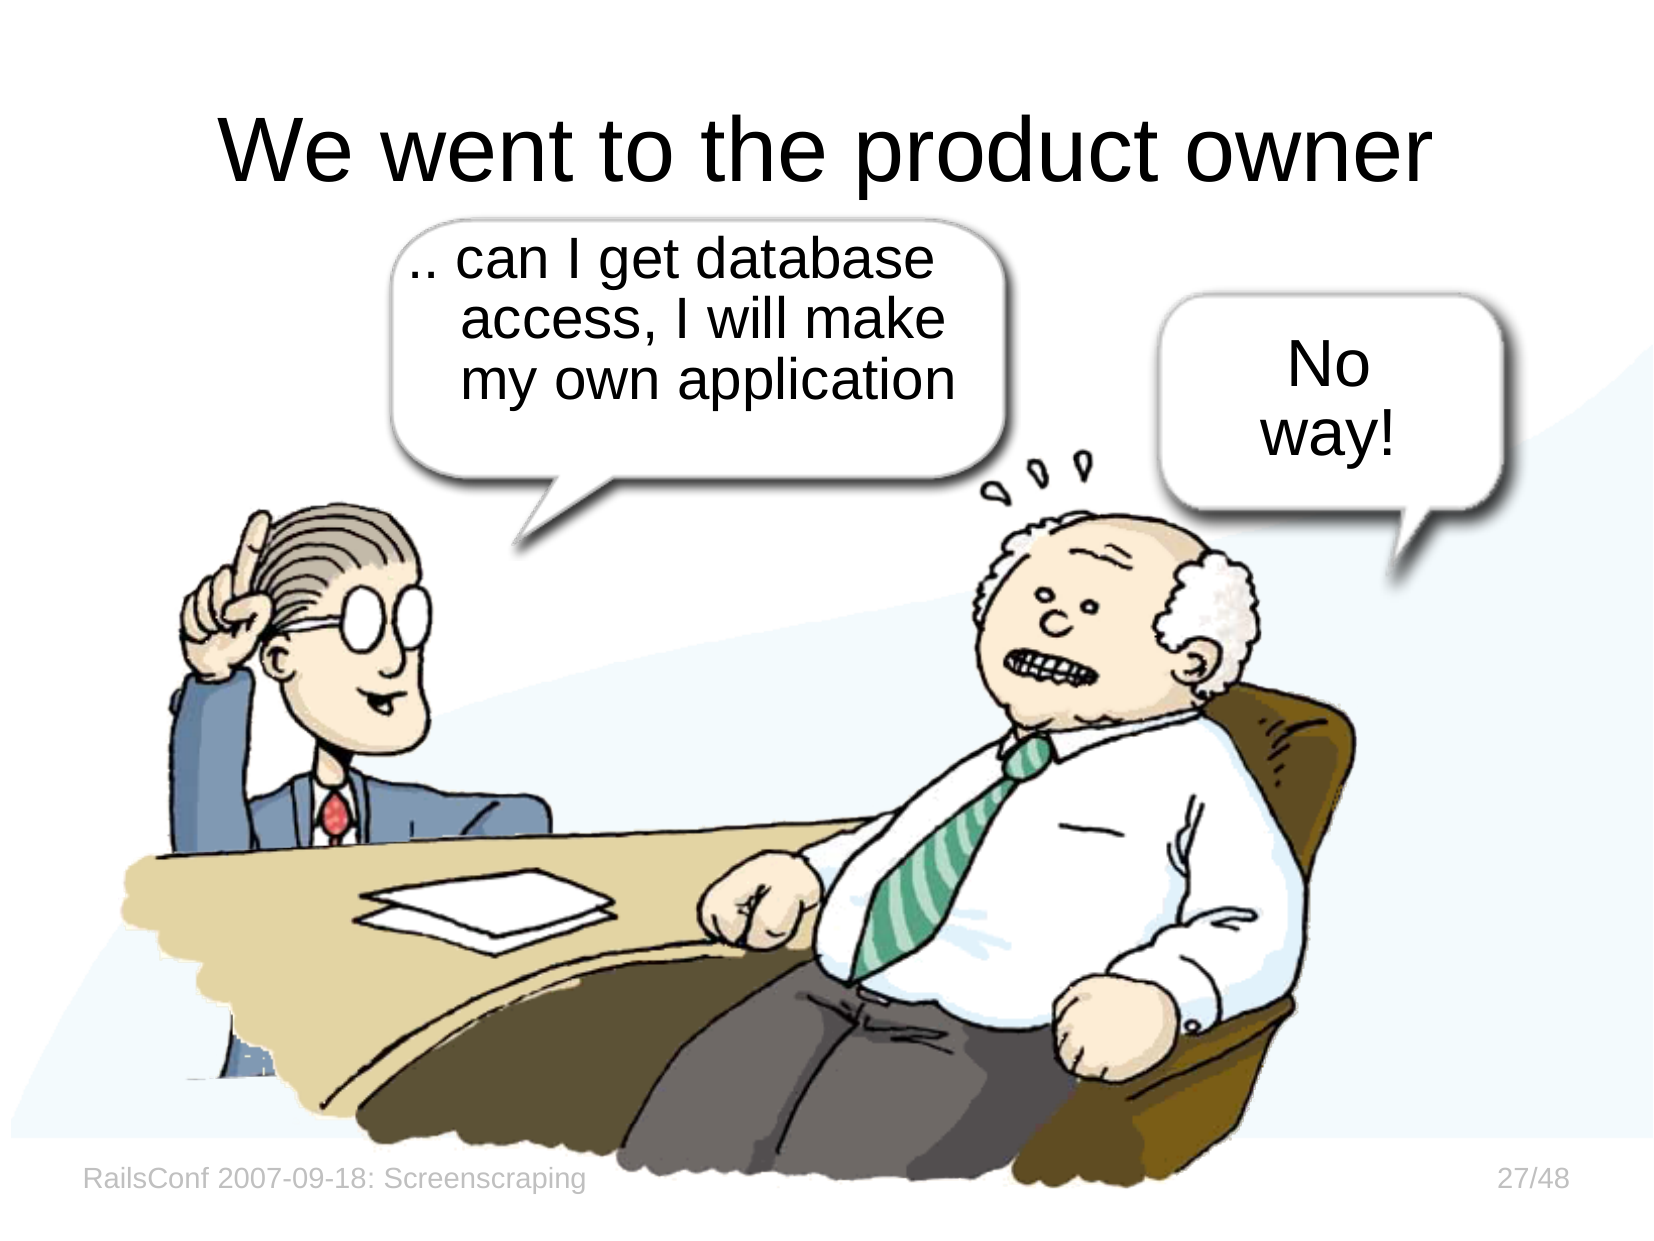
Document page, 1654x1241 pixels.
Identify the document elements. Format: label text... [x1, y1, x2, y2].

title We went to the product owner [82, 49, 1571, 257]
text_box No way! [1371, 324, 1477, 491]
picture [11, 0, 1653, 1231]
